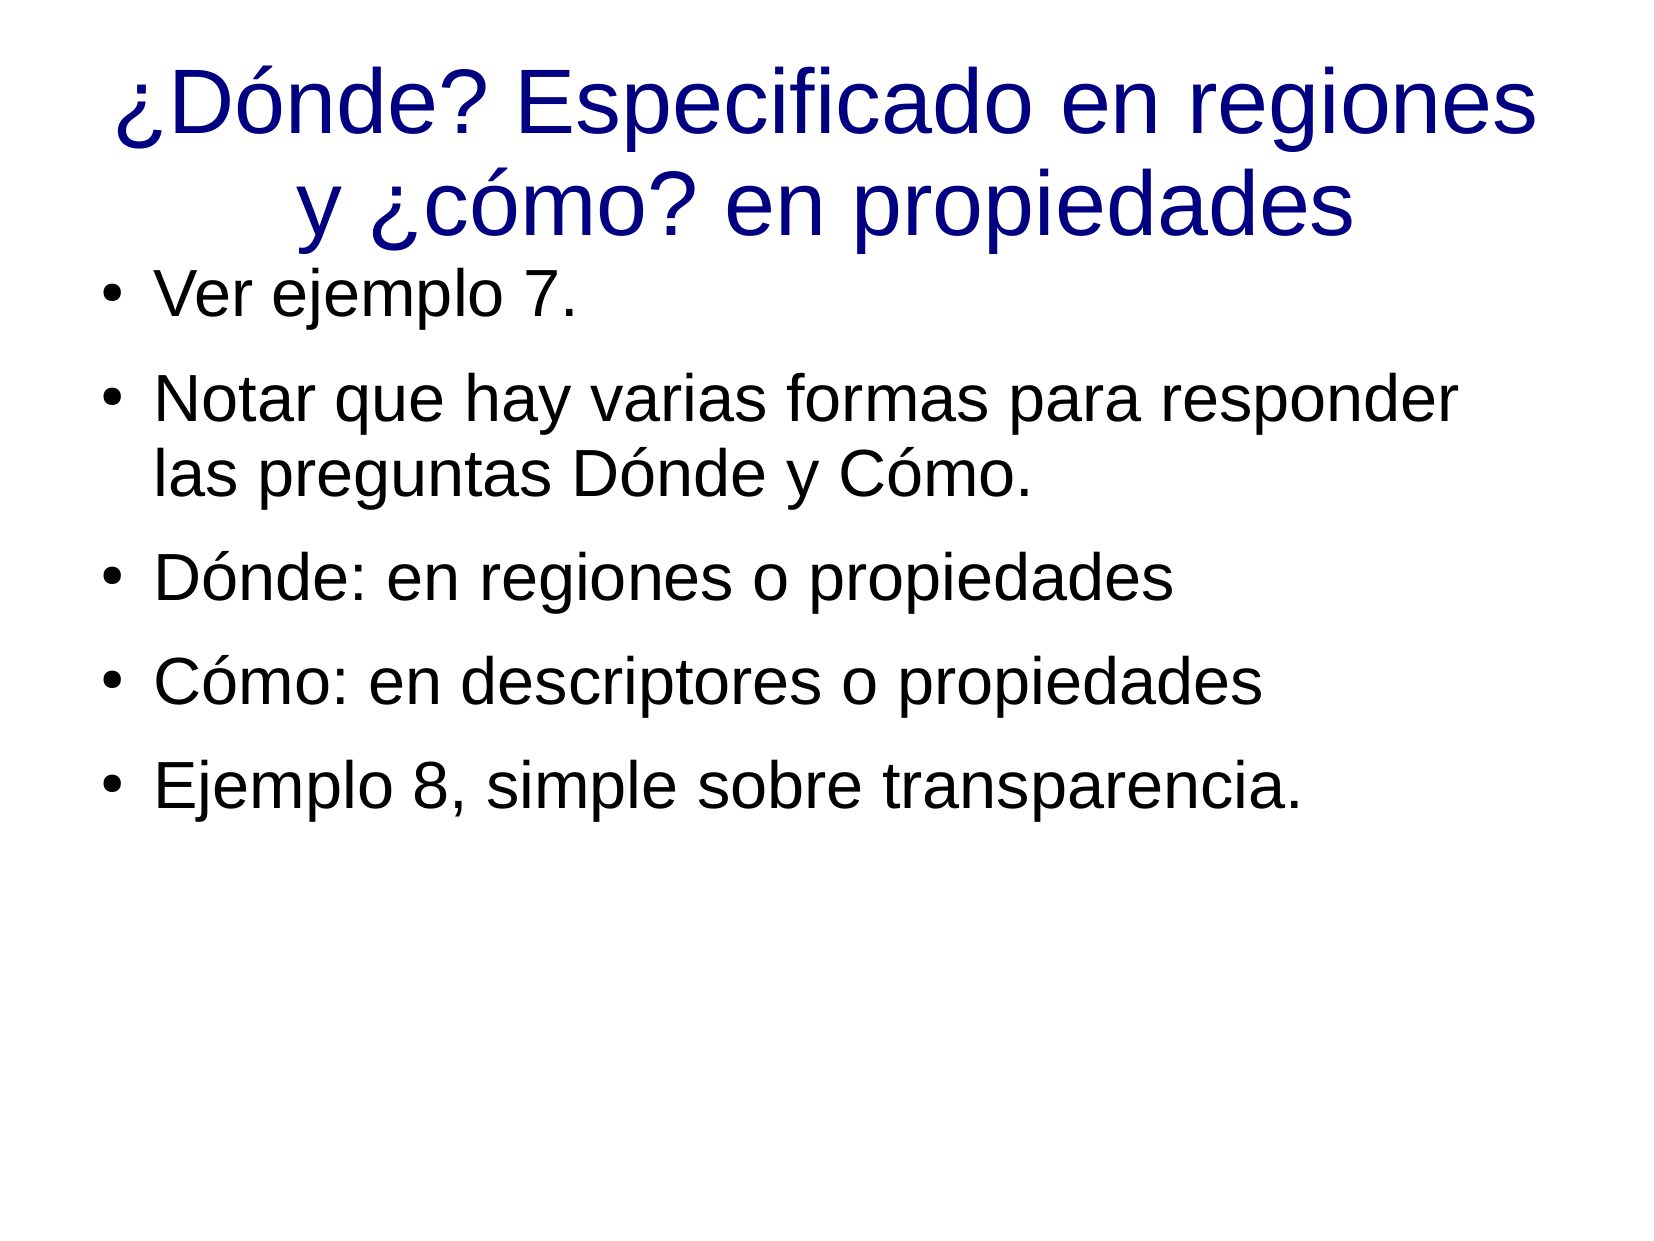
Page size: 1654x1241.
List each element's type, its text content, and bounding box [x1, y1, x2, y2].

list Ver ejemplo 7. Notar que hay varias formas para responder las preguntas Dónde y Cómo. Dónde: en regiones o propiedades Cómo: en descriptores o propiedades Ejemplo 8, simple sobre transparencia. [82, 256, 1538, 976]
title ¿Dónde? Especificado en regiones y ¿cómo? en propiedades [82, 49, 1571, 257]
